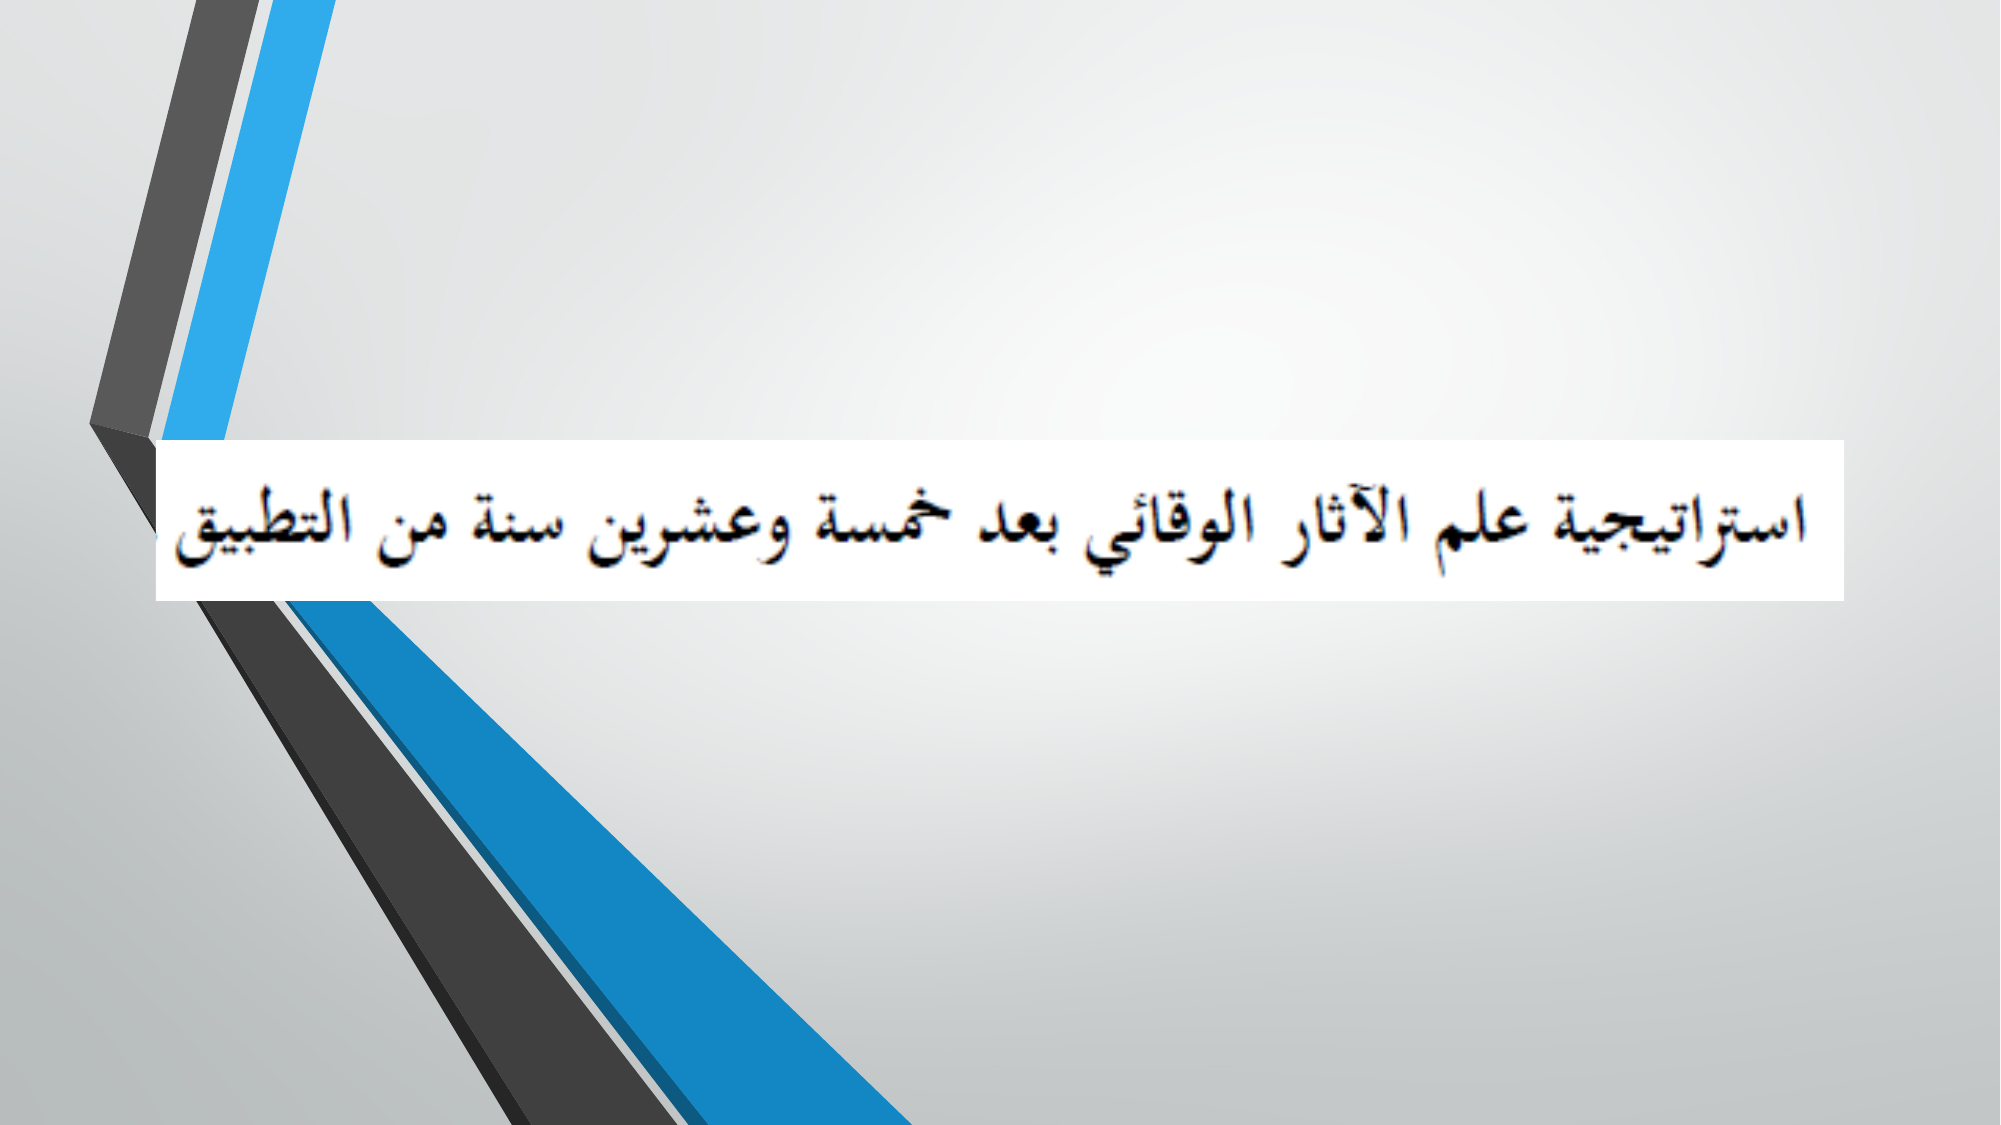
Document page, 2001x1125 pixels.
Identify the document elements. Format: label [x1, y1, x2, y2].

picture [155, 440, 1845, 601]
